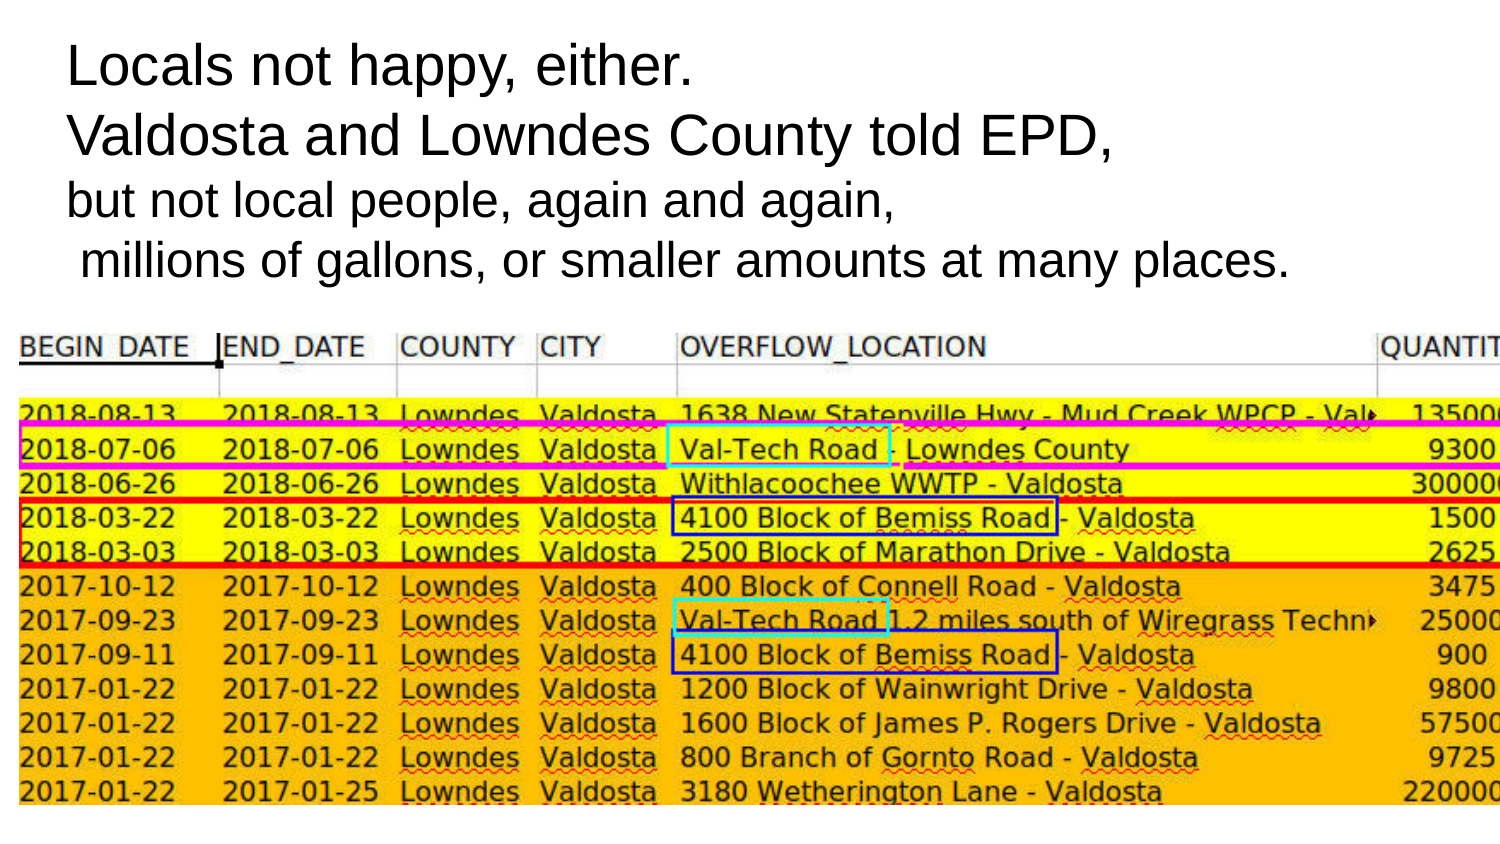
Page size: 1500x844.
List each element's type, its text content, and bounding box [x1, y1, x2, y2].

picture [19, 333, 1500, 805]
title Locals not happy, either. Valdosta and Lowndes County told EPD, but not local people, again and again, millions of gallons, or smaller amounts at many places. [51, 12, 1449, 234]
